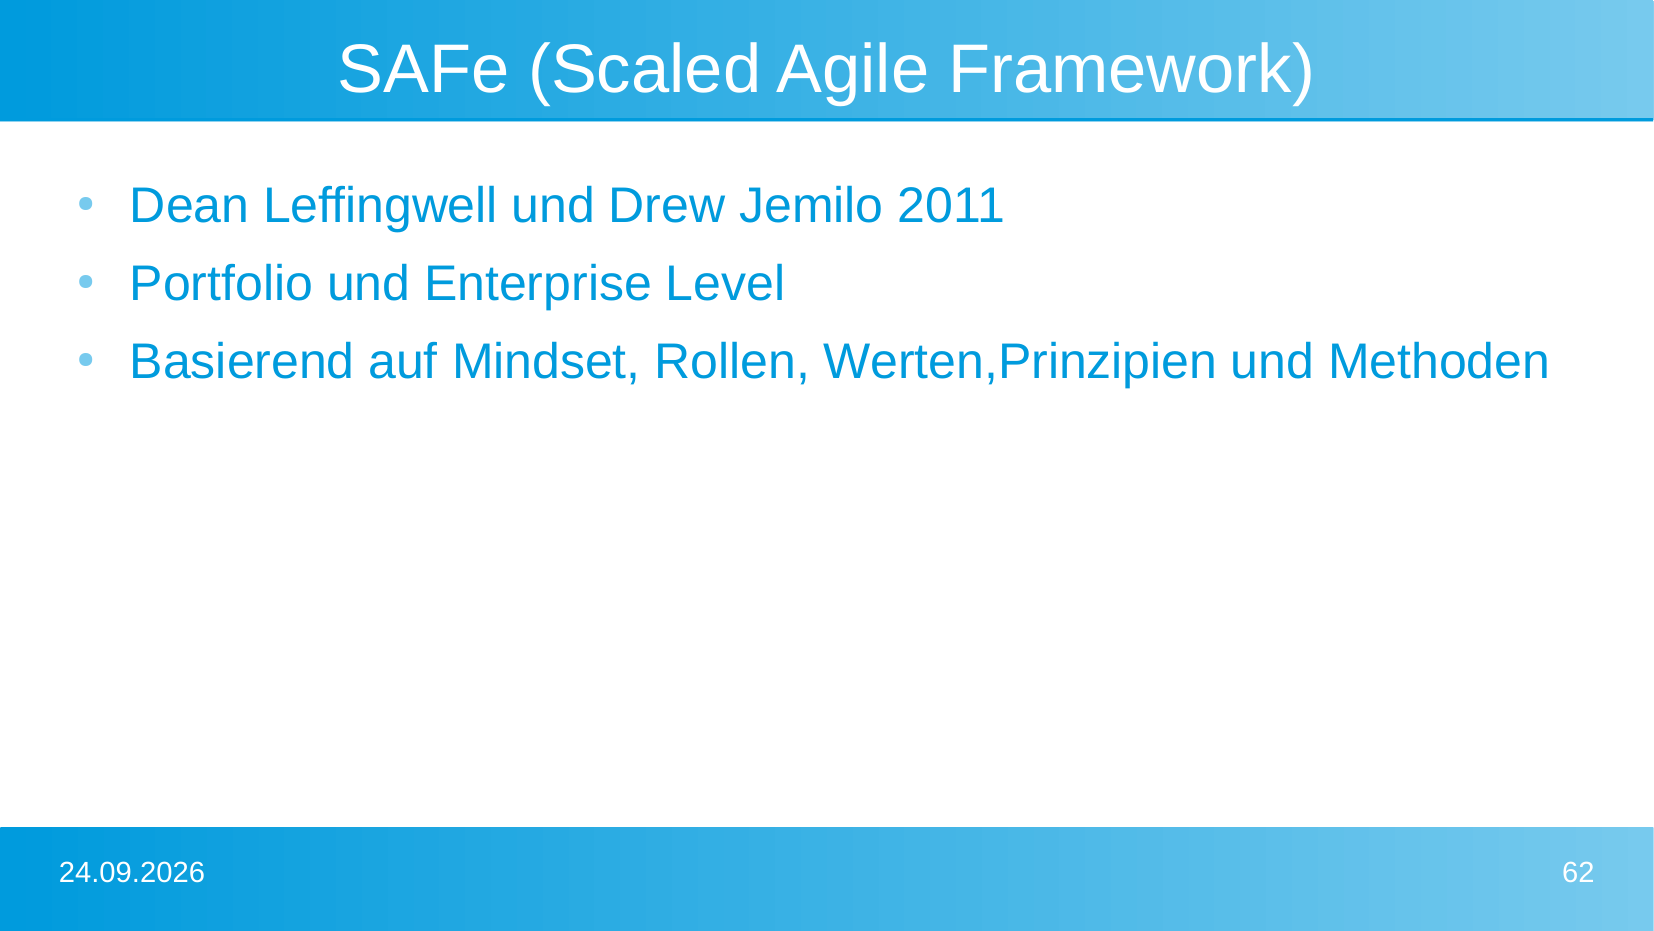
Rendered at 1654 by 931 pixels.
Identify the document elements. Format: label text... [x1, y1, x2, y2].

list Dean Leffingwell und Drew Jemilo 2011 Portfolio und Enterprise Level Basierend auf Mindset, Rollen, Werten,Prinzipien und Methoden [59, 177, 1595, 768]
title SAFe (Scaled Agile Framework) [59, 29, 1595, 108]
